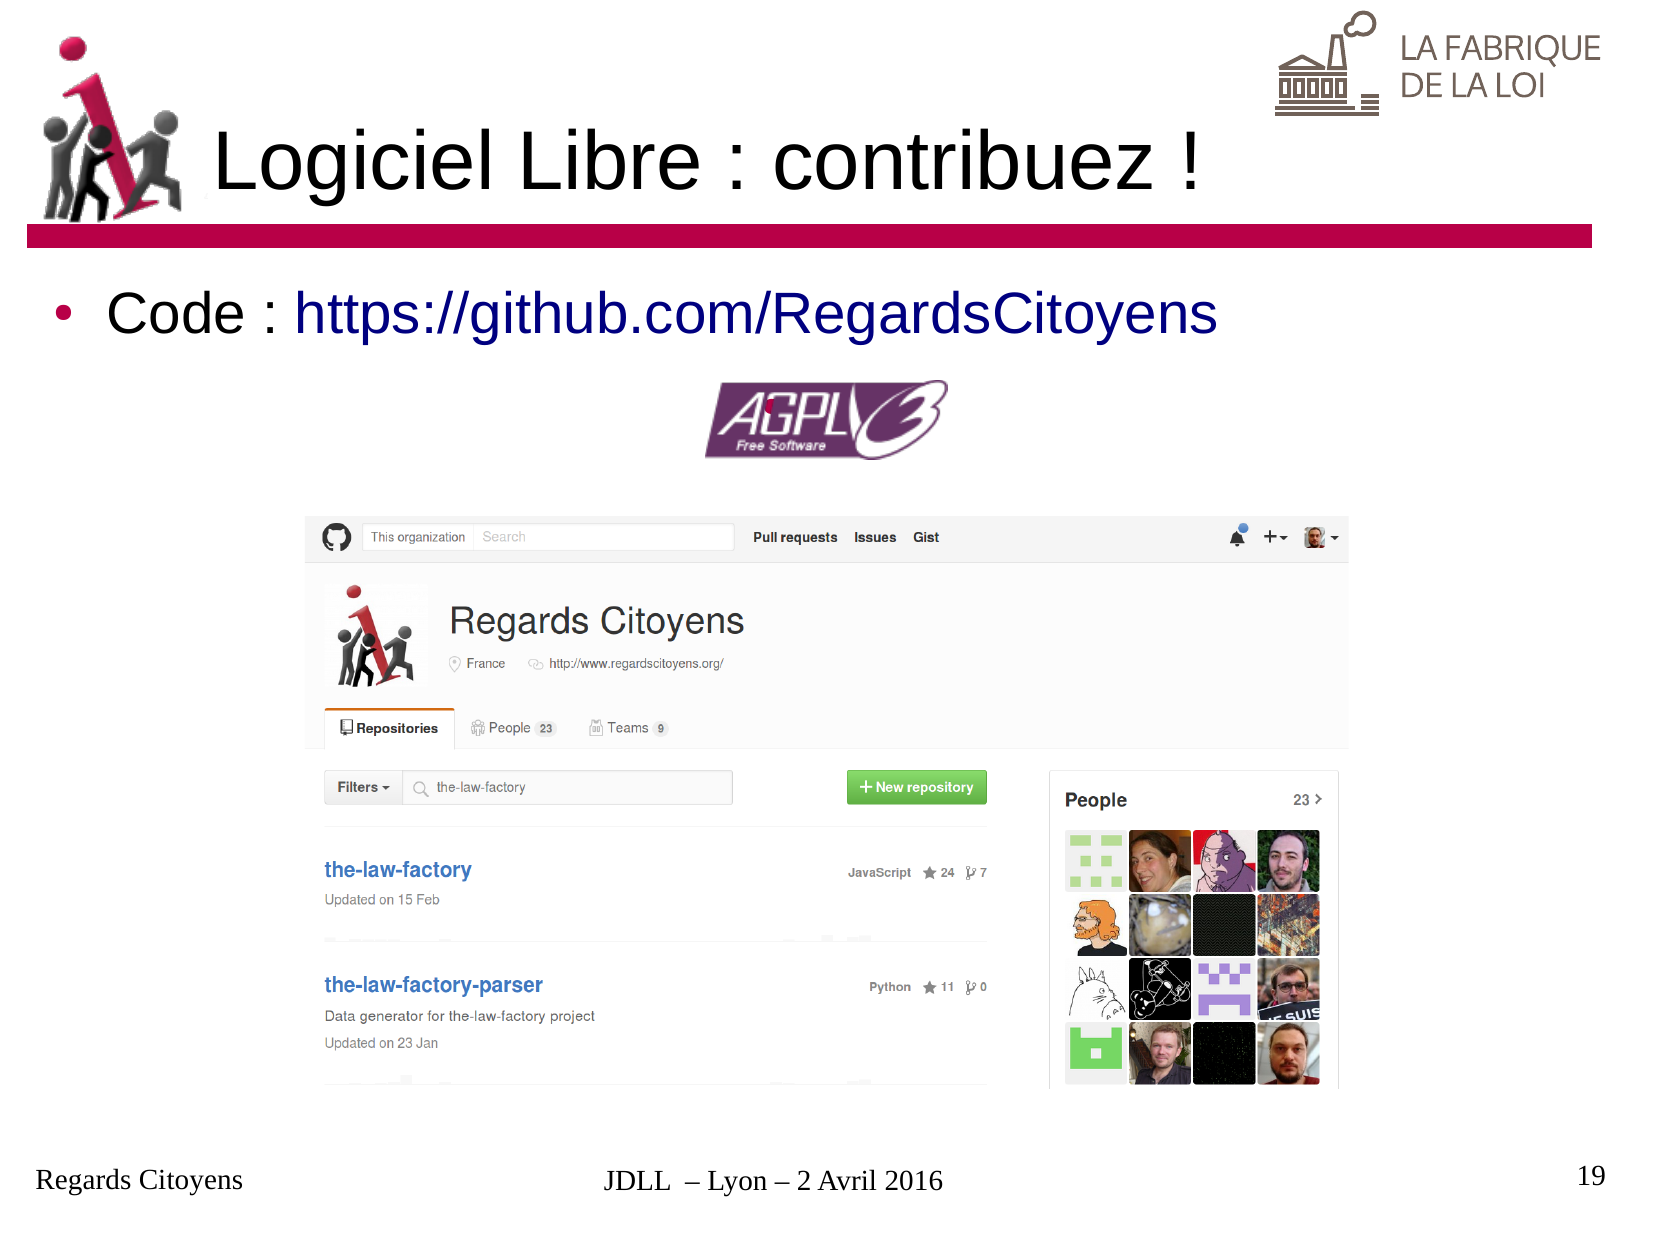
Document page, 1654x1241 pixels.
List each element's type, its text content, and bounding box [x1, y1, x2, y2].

title Logiciel Libre : contribuez ! [212, 64, 1625, 258]
picture [1264, 5, 1654, 127]
list Code : https://github.com/RegardsCitoyens [35, 281, 1594, 1199]
picture [705, 380, 948, 460]
picture [27, 31, 208, 224]
